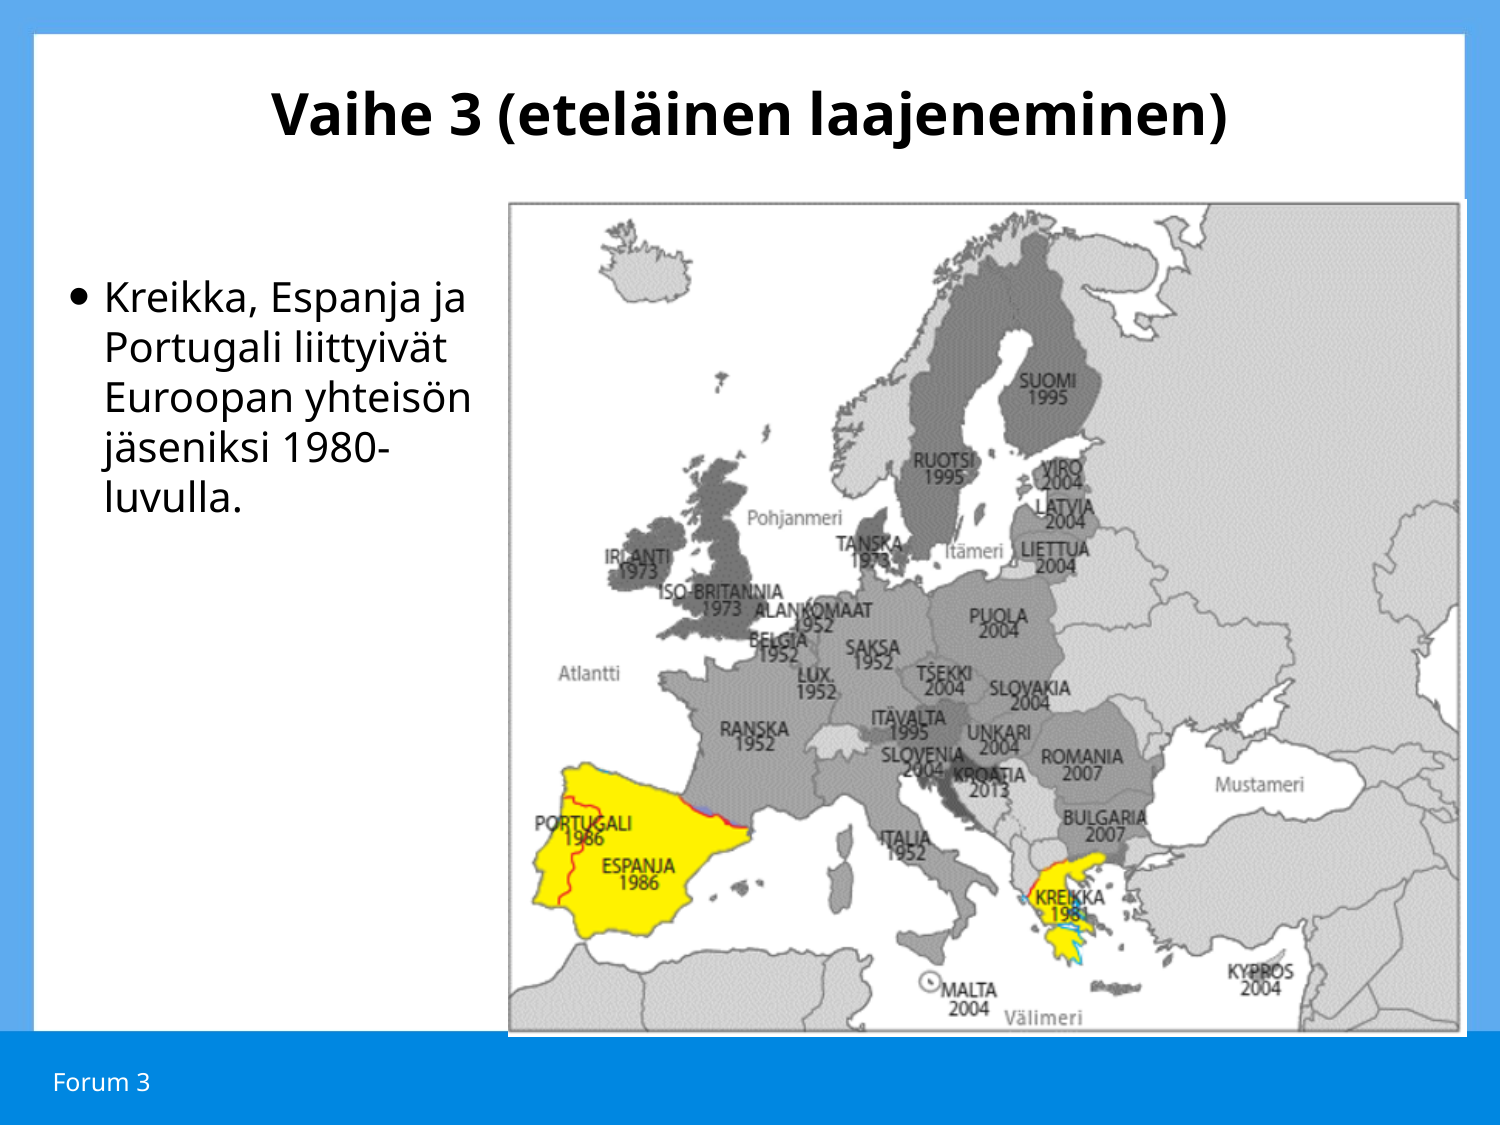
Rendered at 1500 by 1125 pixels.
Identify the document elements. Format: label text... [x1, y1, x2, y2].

title Vaihe 3 (eteläinen laajeneminen) [112, 37, 1388, 188]
list Kreikka, Espanja ja Portugali liittyivät Euroopan yhteisön jäseniksi 1980-luvulla. [32, 256, 492, 1008]
picture [0, 0, 1500, 1125]
